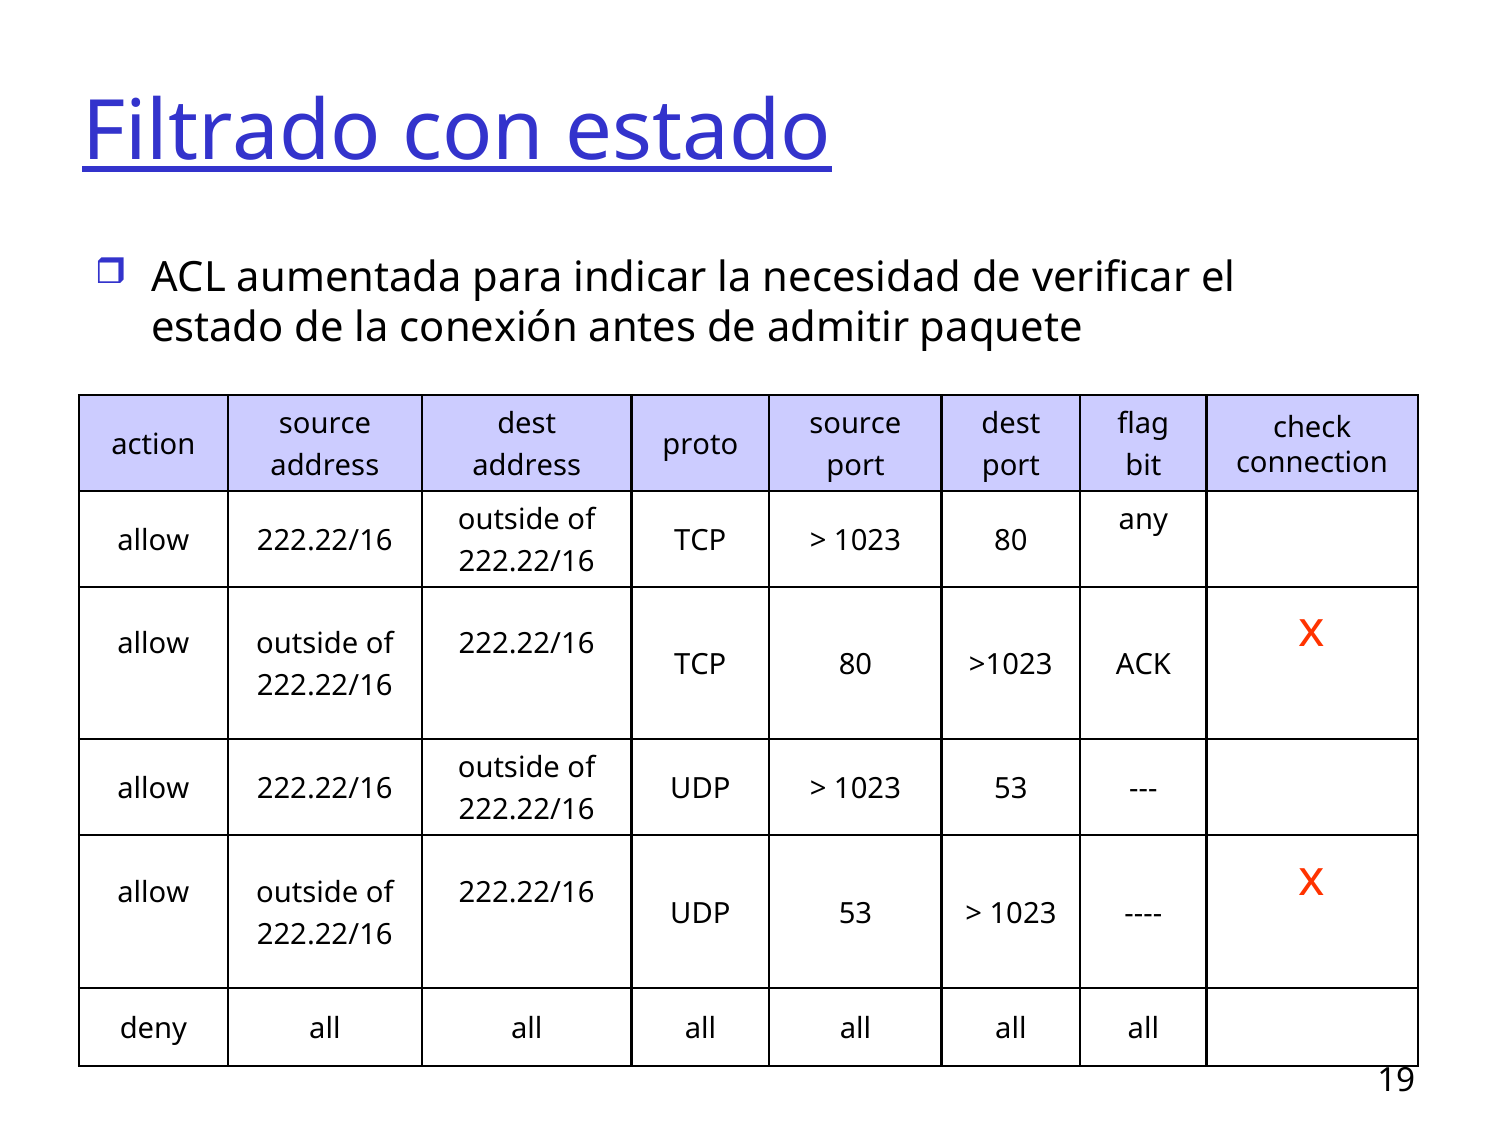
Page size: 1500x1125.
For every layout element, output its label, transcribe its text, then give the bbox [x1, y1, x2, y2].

table_cell ---- [1081, 836, 1205, 987]
table_cell > 1023 [770, 740, 940, 834]
table_cell allow [80, 492, 227, 586]
table_cell UDP [633, 740, 768, 834]
table_cell [1208, 492, 1417, 586]
table_cell TCP [633, 588, 768, 738]
table_cell all [943, 989, 1079, 1065]
table_cell allow [80, 740, 227, 834]
table_cell allow [80, 588, 227, 738]
table_cell ACK [1081, 588, 1205, 738]
table_header check connection [1208, 396, 1417, 490]
table_cell 222.22/16 [229, 492, 421, 586]
table_cell > 1023 [943, 836, 1079, 987]
table_cell 80 [770, 588, 940, 738]
table_cell allow [80, 836, 227, 987]
table_cell any [1081, 492, 1205, 586]
table_cell [1208, 740, 1417, 834]
table_cell 80 [943, 492, 1079, 586]
text_box ACL aumentada para indicar la necesidad de verificar el estado de la conexión antes de admitir paquete [80, 242, 1313, 406]
table_cell all [633, 989, 768, 1065]
table_cell outside of 222.22/16 [423, 492, 630, 586]
table_cell UDP [633, 836, 768, 987]
table_cell x [1208, 588, 1417, 738]
table_cell --- [1081, 740, 1205, 834]
table_cell [1208, 989, 1417, 1065]
table_cell all [229, 989, 421, 1065]
table_cell 53 [770, 836, 940, 987]
title Filtrado con estado [67, 32, 1343, 221]
table_cell all [423, 989, 630, 1065]
table_cell 222.22/16 [229, 740, 421, 834]
table_cell 53 [943, 740, 1079, 834]
table_header dest port [943, 406, 1079, 490]
table_header dest address [423, 406, 630, 490]
table_header proto [633, 406, 768, 490]
table_header source address [229, 406, 421, 490]
table_cell outside of 222.22/16 [229, 836, 421, 987]
table_cell outside of 222.22/16 [423, 740, 630, 834]
table_cell >1023 [943, 588, 1079, 738]
table_cell TCP [633, 492, 768, 586]
table_cell x [1208, 836, 1417, 987]
table_cell deny [80, 989, 227, 1065]
table_cell 222.22/16 [423, 836, 630, 987]
table_cell 222.22/16 [423, 588, 630, 738]
table_cell all [1081, 989, 1205, 1065]
table_header action [80, 406, 227, 490]
table_header source port [770, 406, 940, 490]
table_header flag bit [1081, 406, 1205, 490]
table_cell outside of 222.22/16 [229, 588, 421, 738]
table_cell > 1023 [770, 492, 940, 586]
table_cell all [770, 989, 940, 1065]
